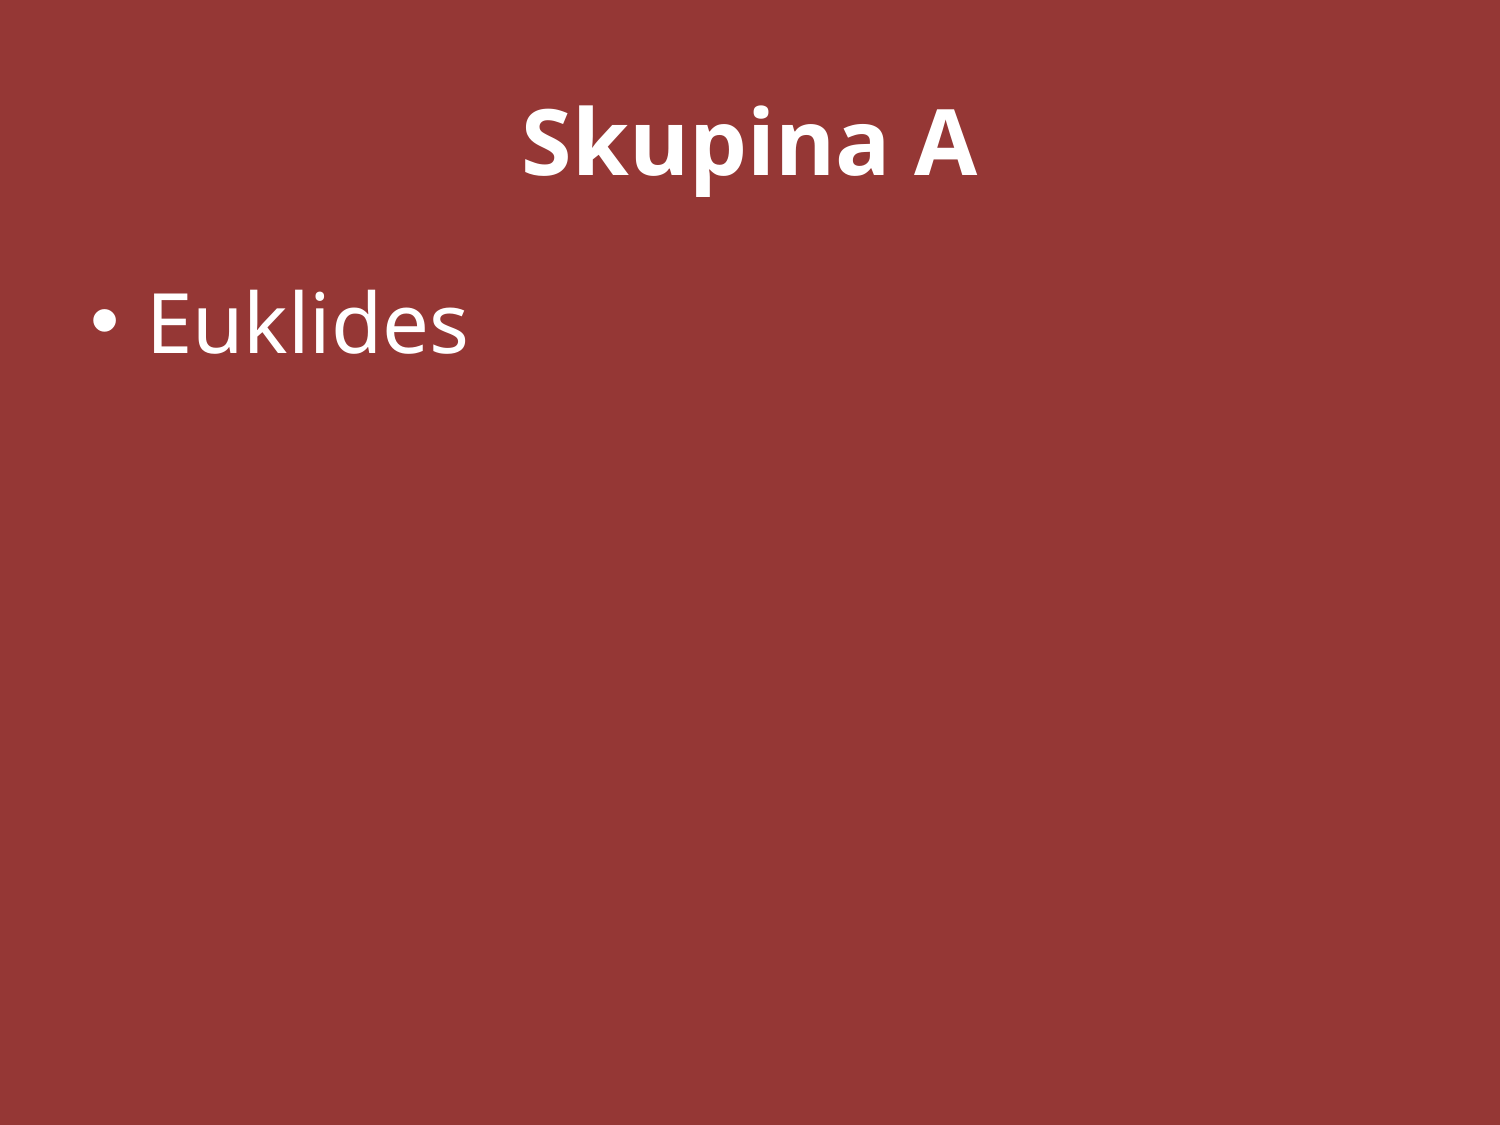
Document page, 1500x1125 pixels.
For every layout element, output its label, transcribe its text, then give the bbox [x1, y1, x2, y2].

title Skupina A [75, 45, 1426, 233]
list Euklides [75, 262, 1426, 1006]
